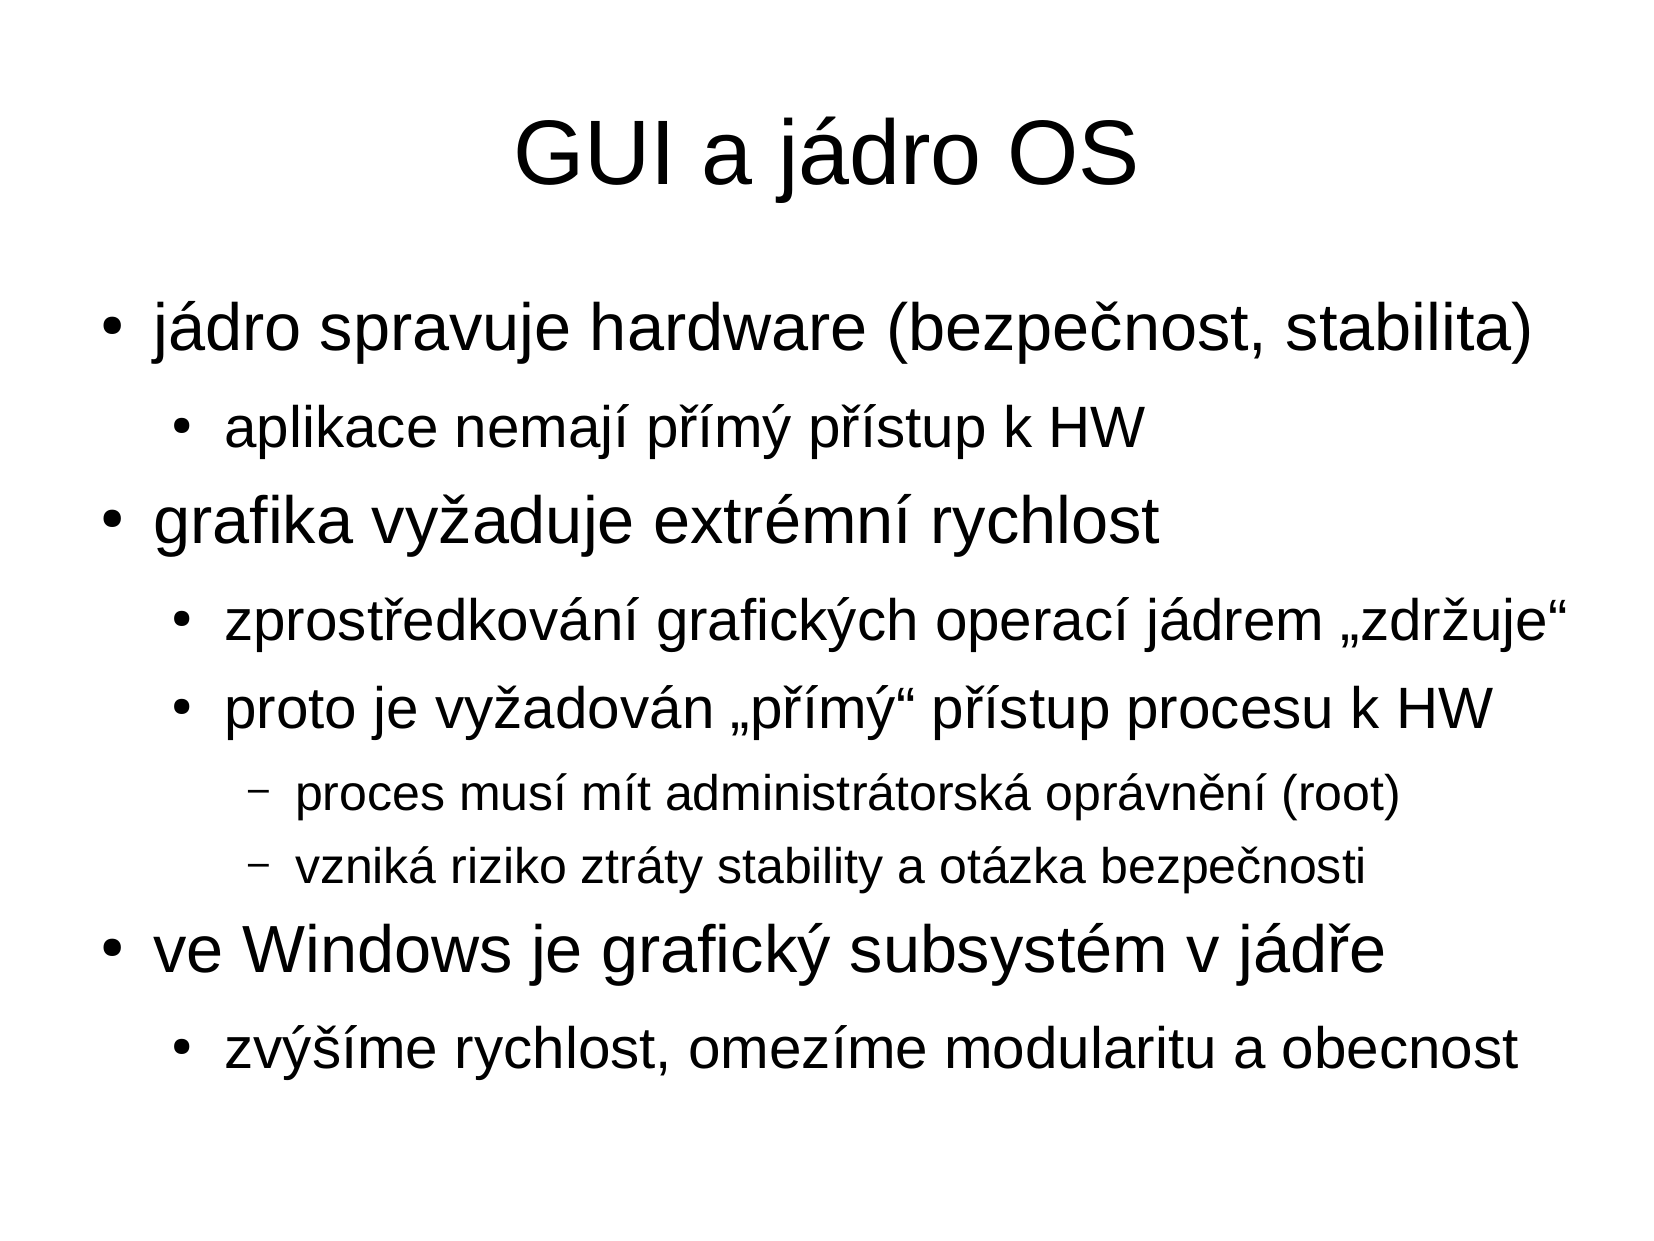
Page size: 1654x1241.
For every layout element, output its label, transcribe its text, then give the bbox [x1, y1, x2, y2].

list jádro spravuje hardware (bezpečnost, stabilita) aplikace nemají přímý přístup k HW grafika vyžaduje extrémní rychlost zprostředkování grafických operací jádrem „zdržuje“ proto je vyžadován „přímý“ přístup procesu k HW proces musí mít administrátorská oprávnění (root) vzniká riziko ztráty stability a otázka bezpečnosti ve Windows je grafický subsystém v jádře zvýšíme rychlost, omezíme modularitu a obecnost [82, 290, 1571, 1094]
title GUI a jádro OS [82, 56, 1571, 250]
